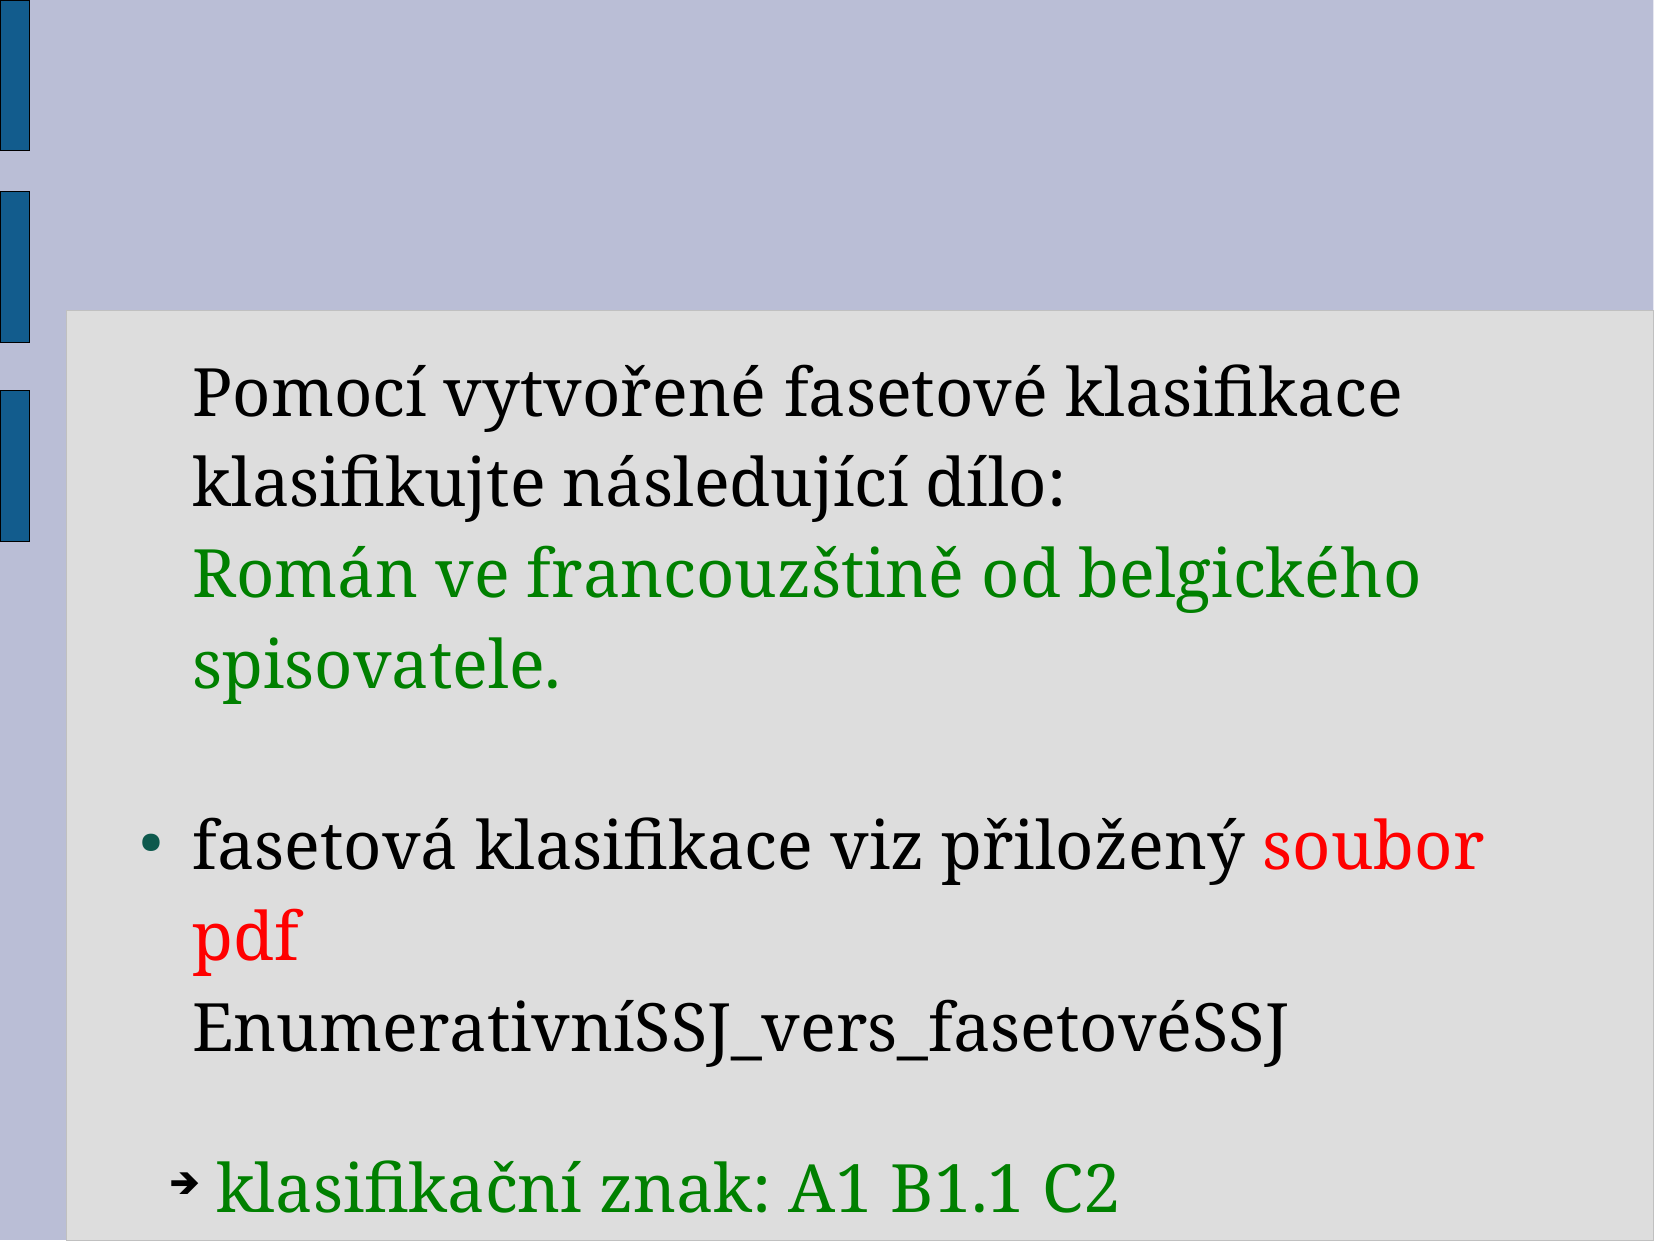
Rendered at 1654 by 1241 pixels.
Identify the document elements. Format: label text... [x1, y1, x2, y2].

list Pomocí vytvořené fasetové klasifikace klasifikujte následující dílo: Román ve francouzštině od belgického spisovatele. fasetová klasifikace viz přiložený soubor pdf EnumerativníSSJ_vers_fasetovéSSJ klasifikační znak: A1 B1.1 C2 PRINCIP POSTKOORDINACE [121, 344, 1534, 1222]
